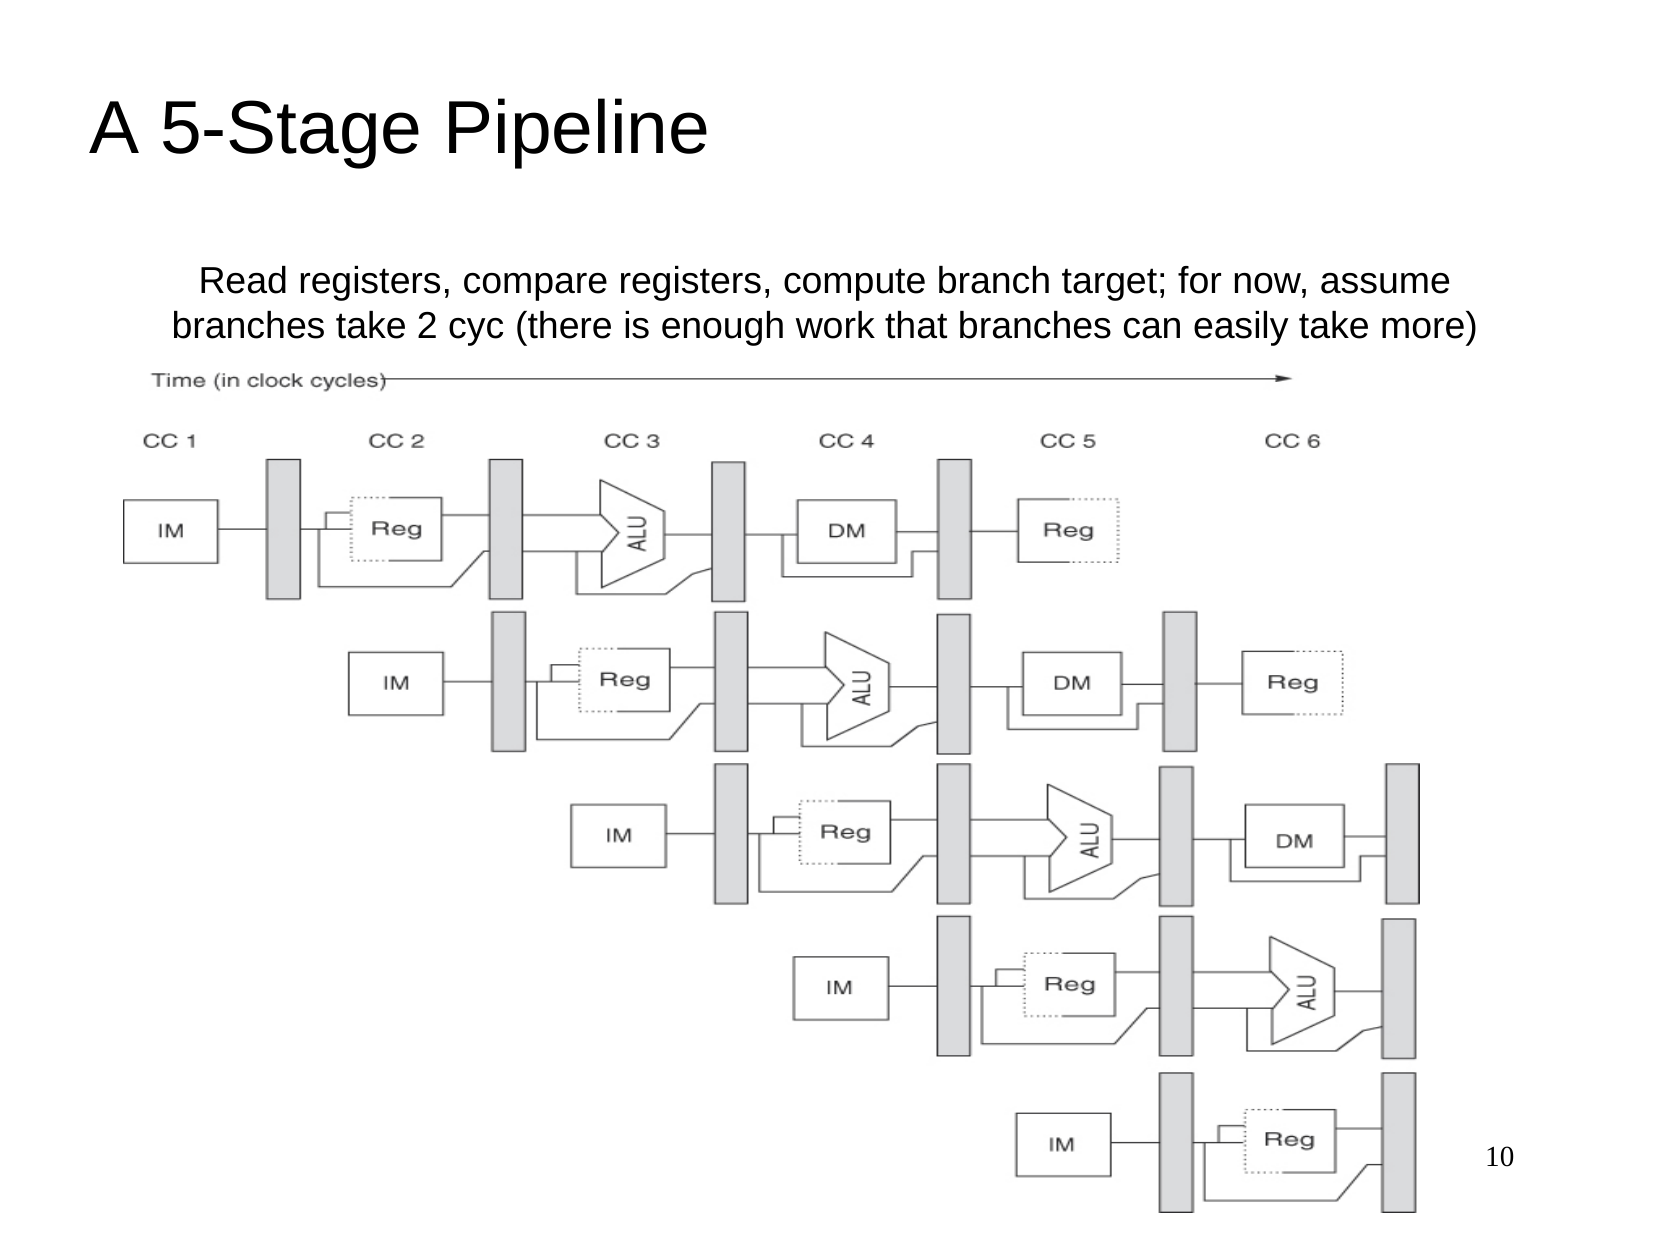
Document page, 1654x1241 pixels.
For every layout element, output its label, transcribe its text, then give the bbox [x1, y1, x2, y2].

text_box A 5-Stage Pipeline [74, 71, 727, 177]
text_box <number> [1420, 1129, 1530, 1213]
picture [123, 371, 1420, 1213]
text_box Read registers, compare registers, compute branch target; for now, assume branches take 2 cyc (there is enough work that branches can easily take more) [156, 247, 1494, 354]
